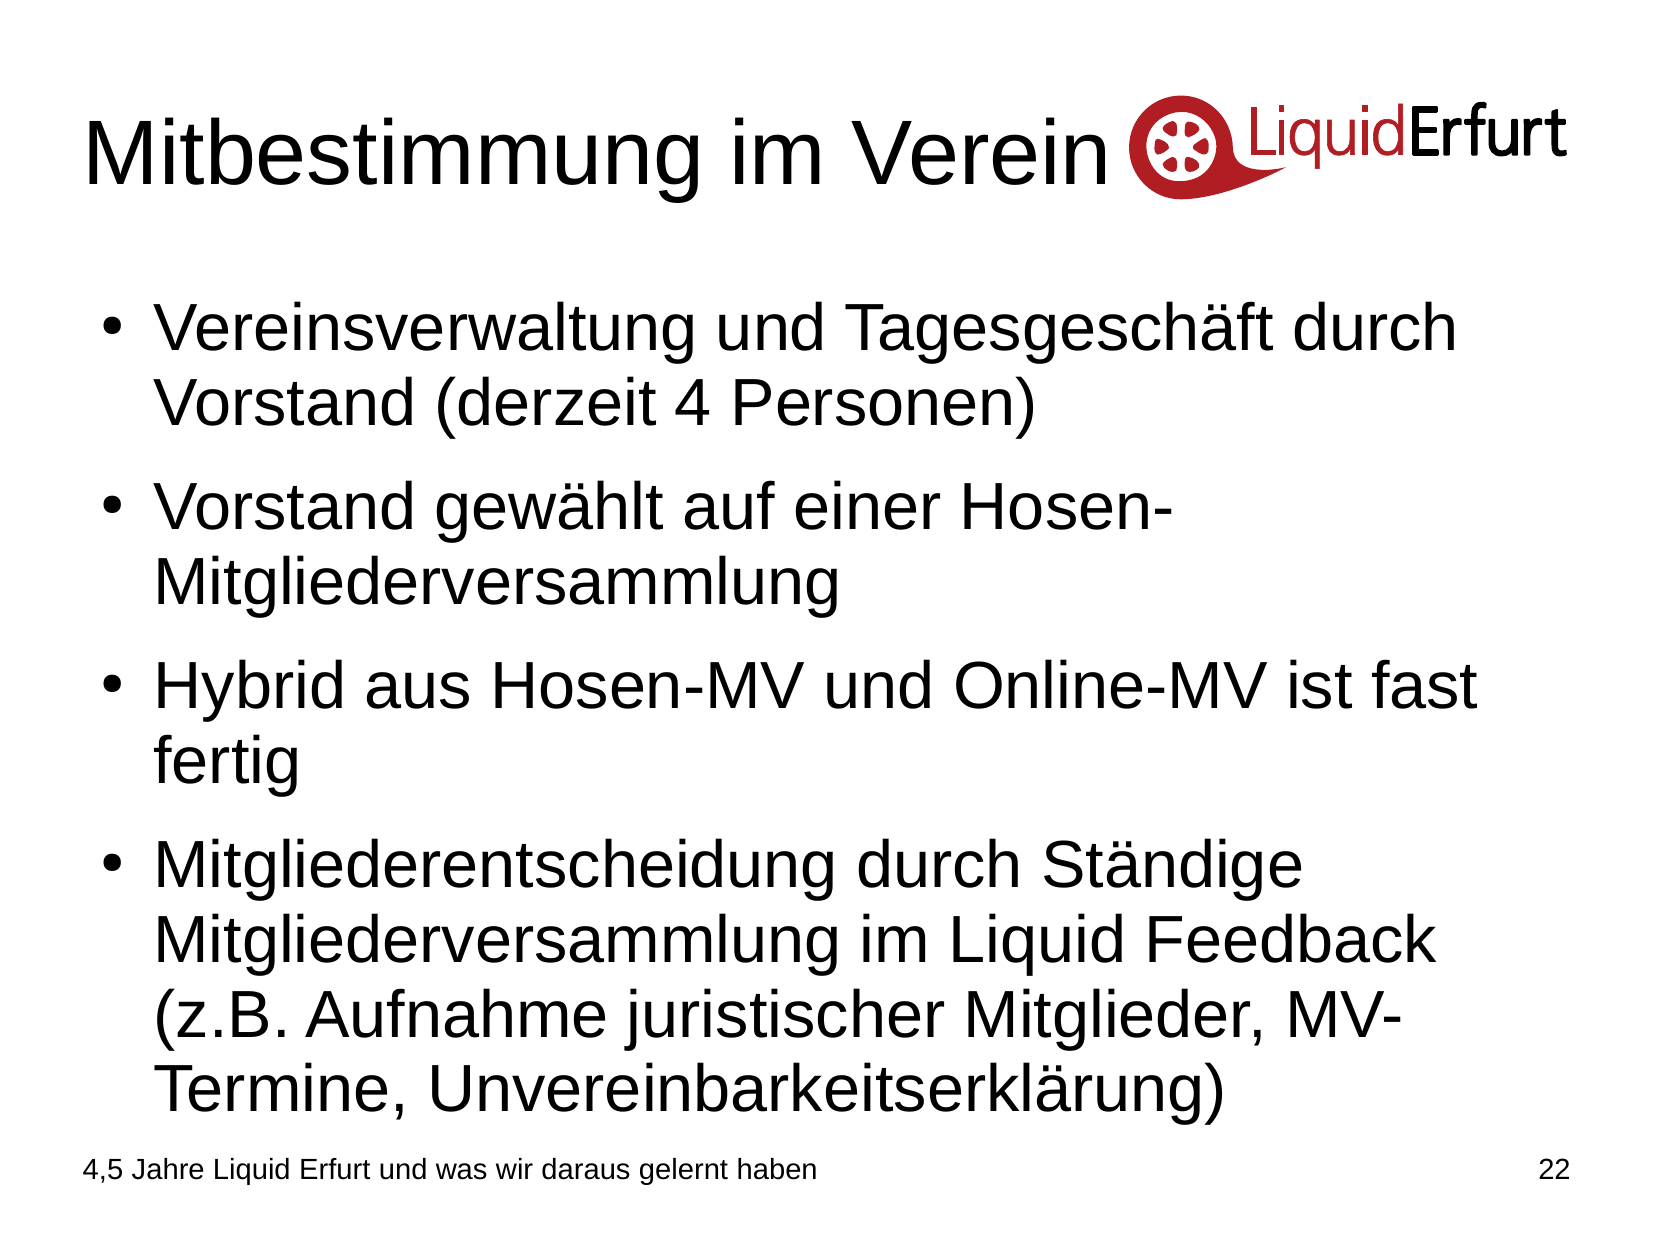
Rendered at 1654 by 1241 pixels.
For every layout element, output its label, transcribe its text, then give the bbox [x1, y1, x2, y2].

title Mitbestimmung im Verein [82, 49, 1571, 257]
list Vereinsverwaltung und Tagesgeschäft durch Vorstand (derzeit 4 Personen) Vorstand gewählt auf einer Hosen-Mitgliederversammlung Hybrid aus Hosen-MV und Online-MV ist fast fertig Mitgliederentscheidung durch Ständige Mitgliederversammlung im Liquid Feedback (z.B. Aufnahme juristischer Mitglieder, MV-Termine, Unvereinbarkeitserklärung) [82, 290, 1571, 1127]
